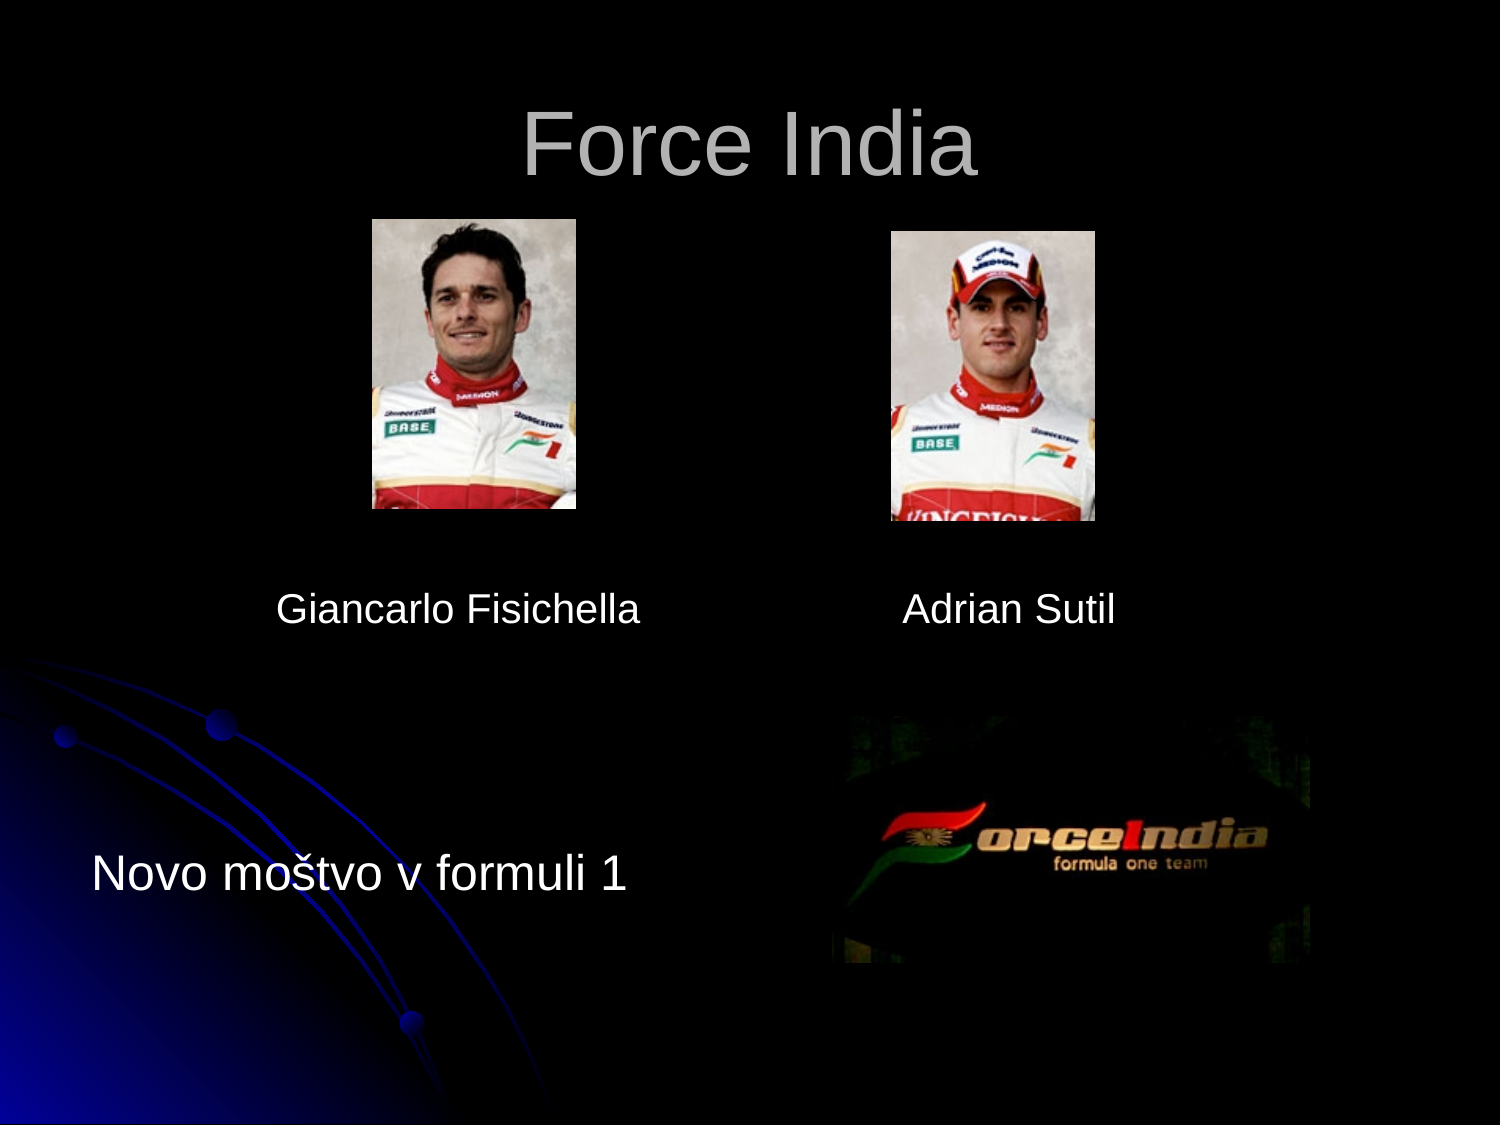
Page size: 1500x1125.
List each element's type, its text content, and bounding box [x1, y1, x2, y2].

title Force India [75, 45, 1425, 233]
picture [891, 231, 1095, 521]
list Giancarlo Fisichella Adrian Sutil Novo moštvo v formuli 1 [76, 574, 1427, 958]
picture [832, 716, 1310, 963]
picture [372, 219, 576, 510]
